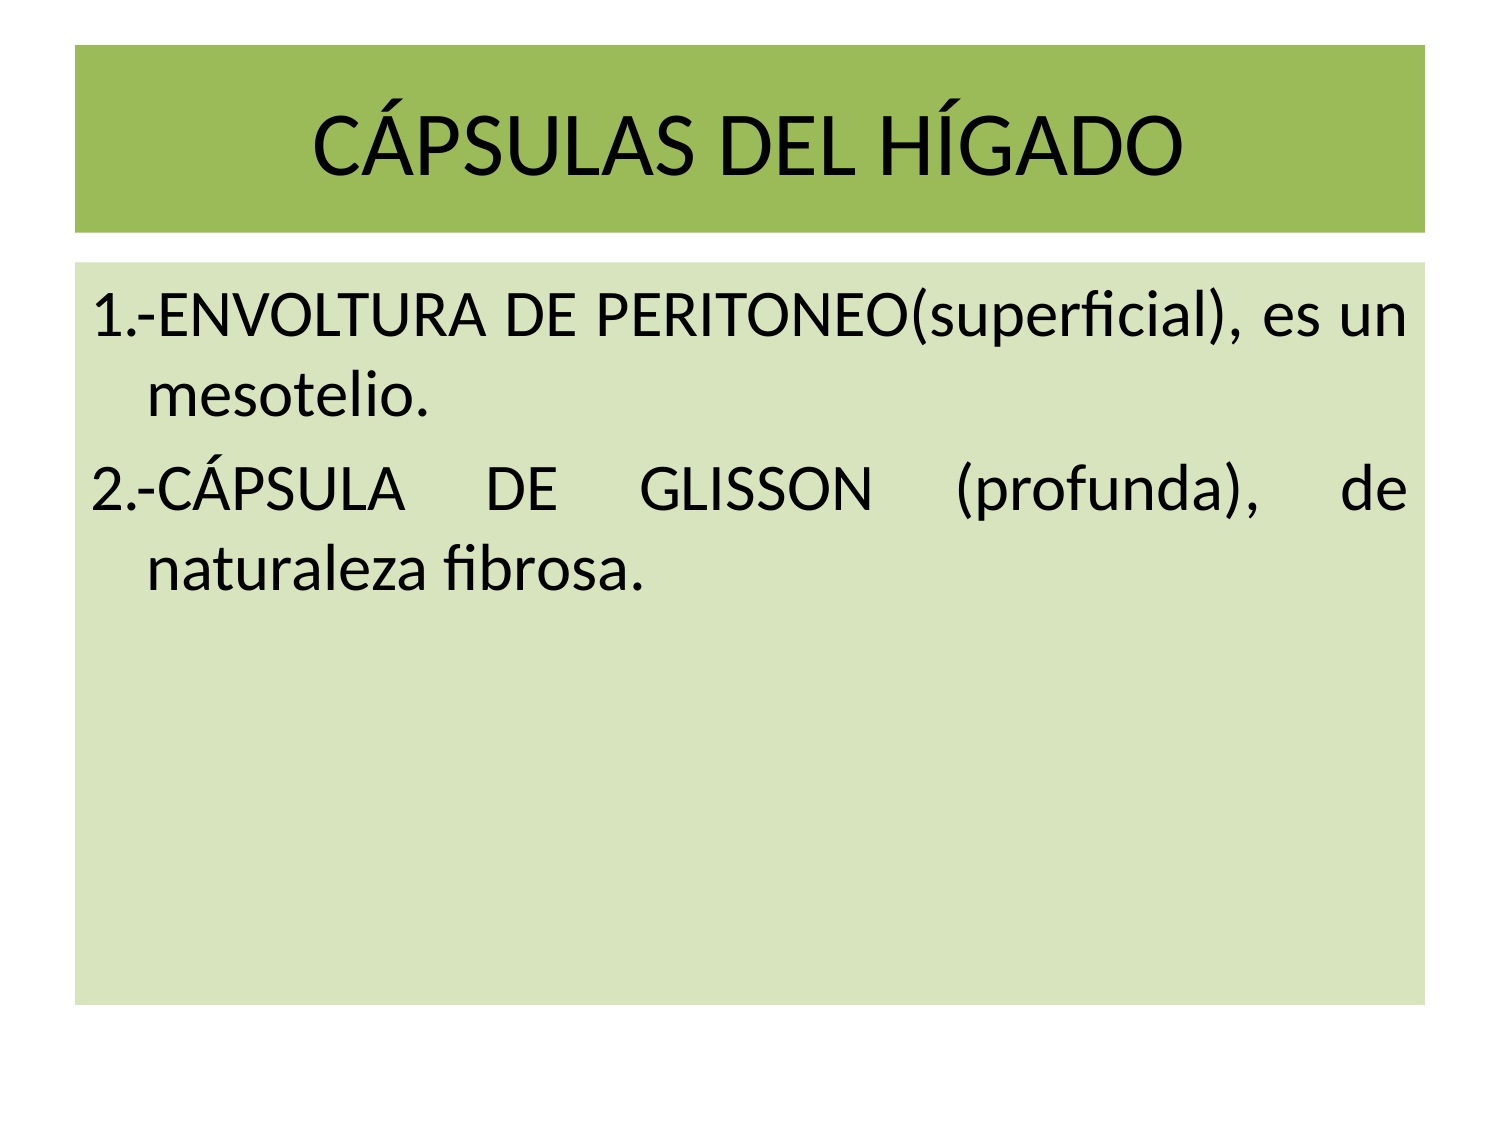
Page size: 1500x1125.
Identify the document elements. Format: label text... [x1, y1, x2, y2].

title CÁPSULAS DEL HÍGADO [75, 45, 1425, 233]
list 1.-ENVOLTURA DE PERITONEO(superficial), es un mesotelio. 2.-CÁPSULA DE GLISSON (profunda), de naturaleza fibrosa. [75, 262, 1425, 1005]
